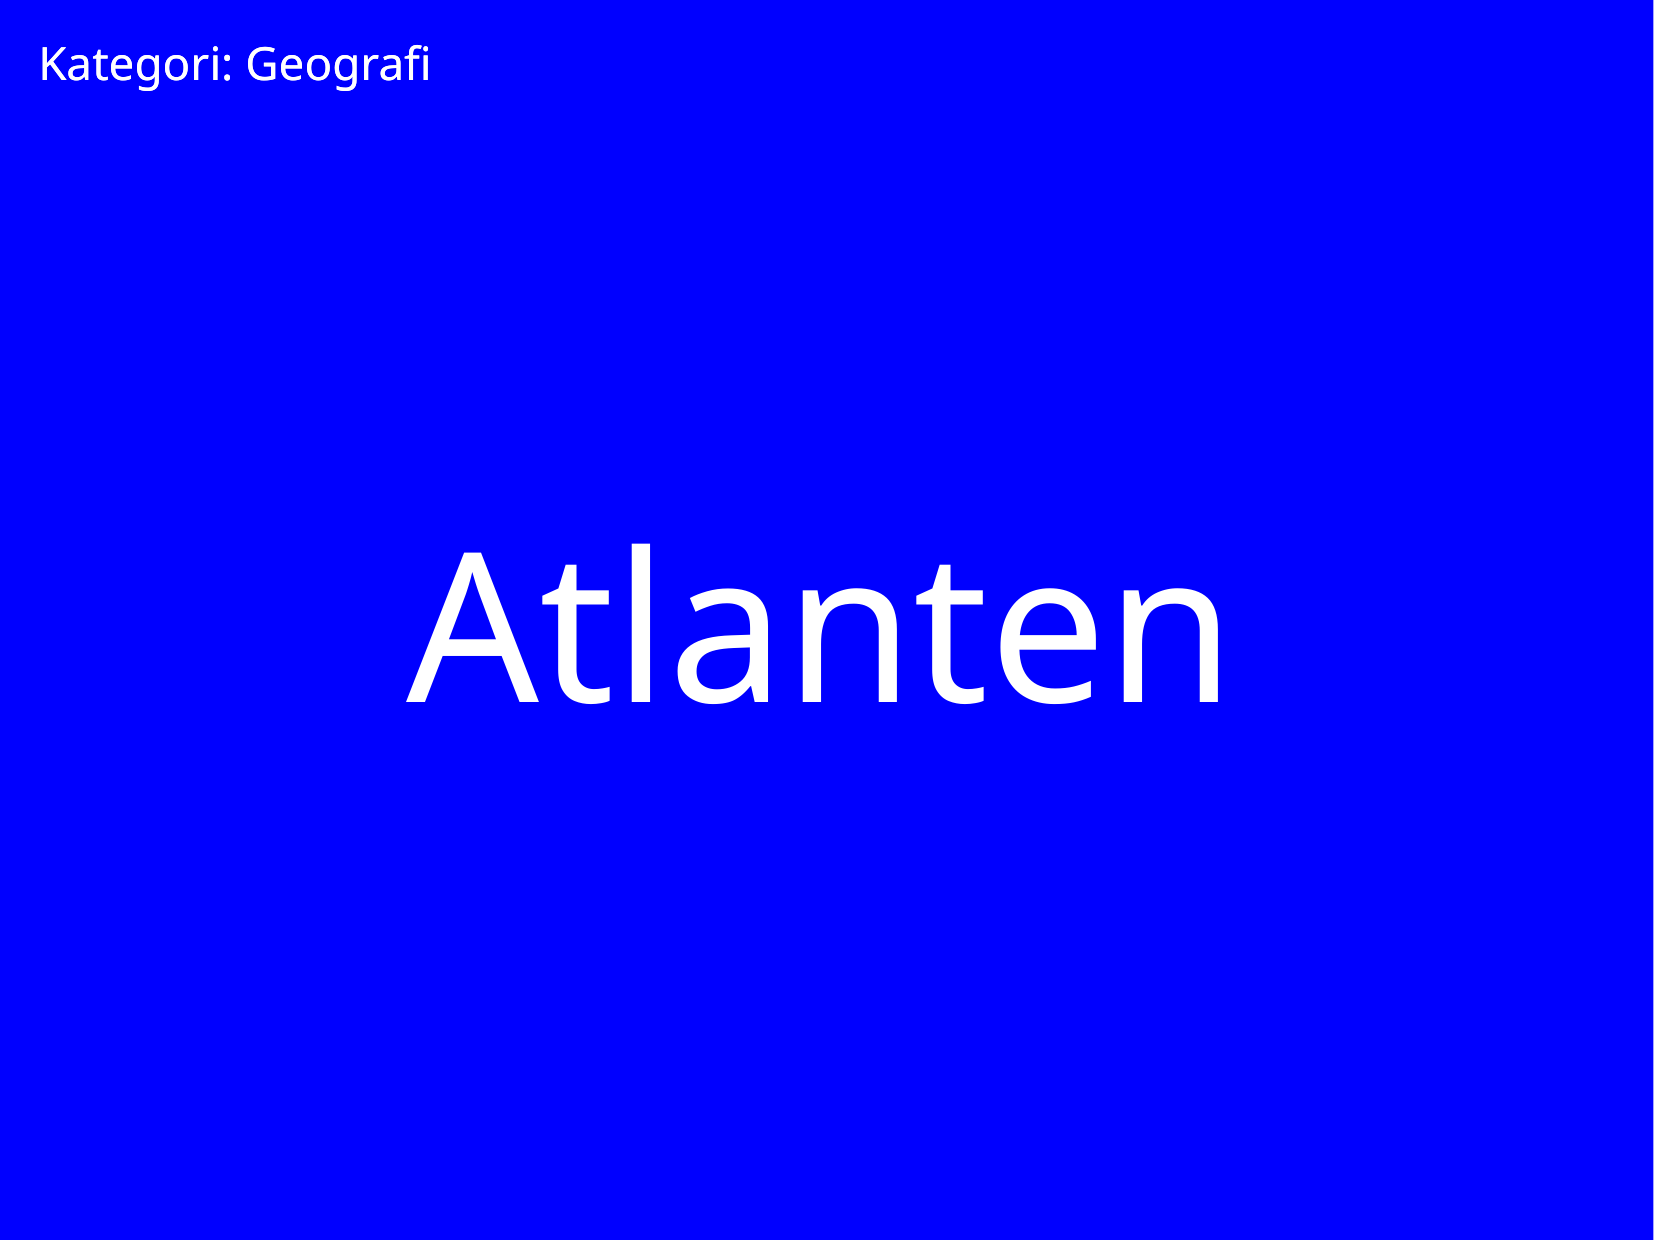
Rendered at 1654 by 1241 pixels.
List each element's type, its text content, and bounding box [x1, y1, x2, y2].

text_box Atlanten [283, 472, 1359, 765]
text_box Kategori: Geografi [23, 23, 579, 100]
